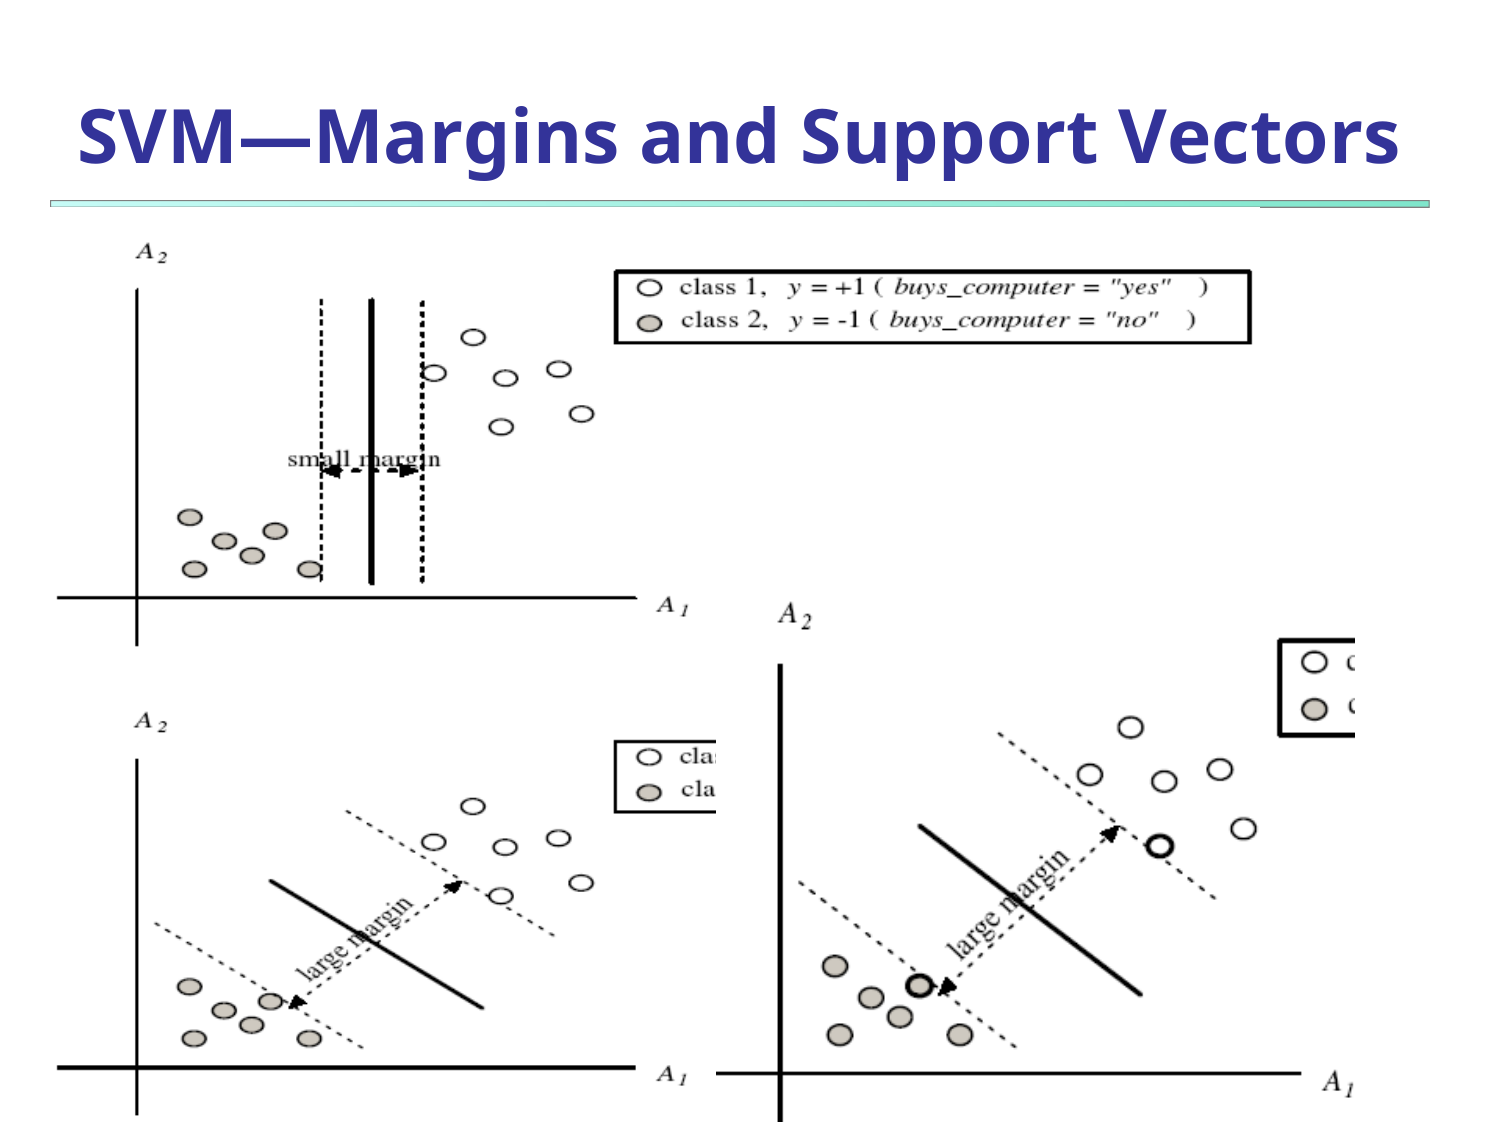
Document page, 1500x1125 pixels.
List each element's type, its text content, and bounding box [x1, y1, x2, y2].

title SVM—Margins and Support Vectors [50, 0, 1429, 187]
text_box <number> [1260, 1062, 1500, 1125]
picture [37, 207, 1355, 1125]
